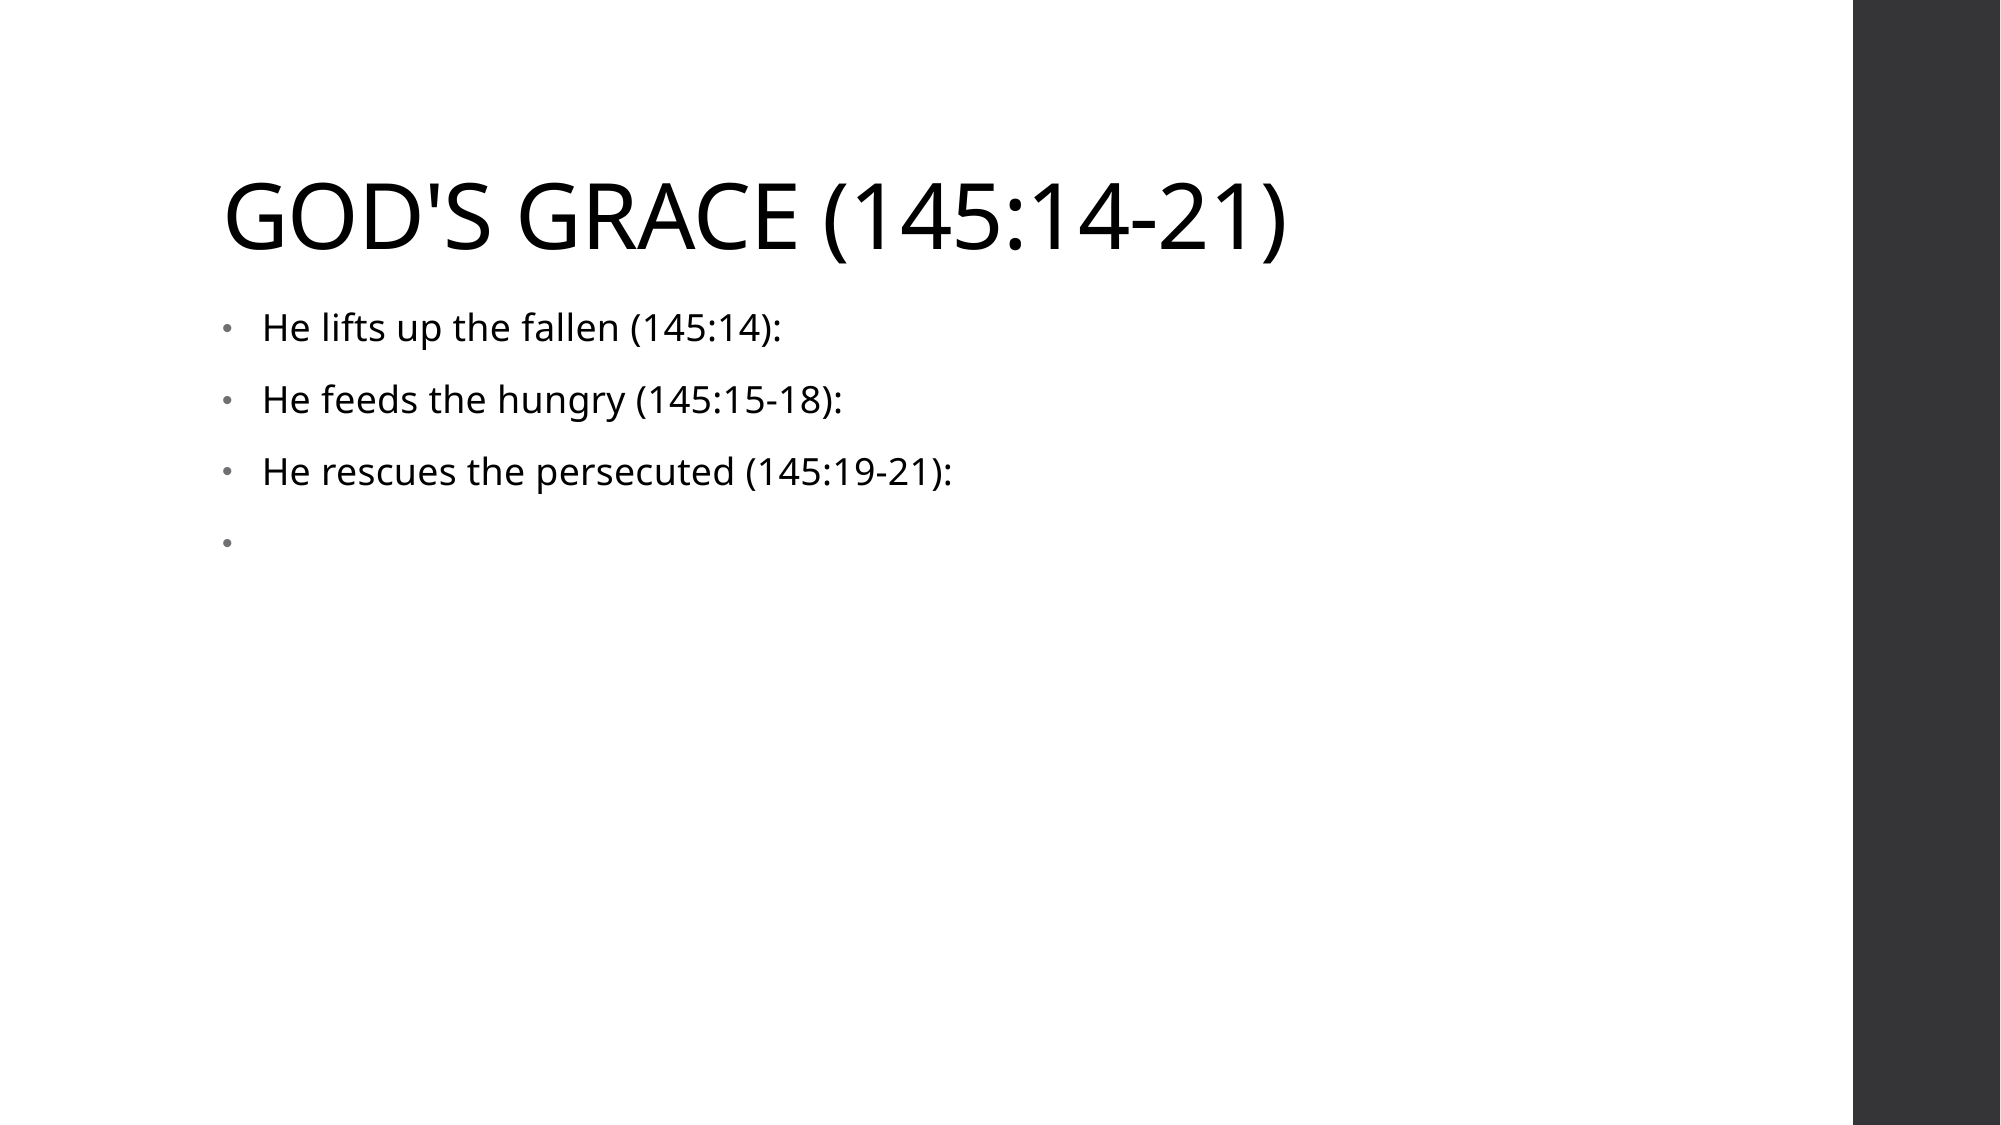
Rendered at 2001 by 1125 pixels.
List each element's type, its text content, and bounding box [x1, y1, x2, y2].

list He lifts up the fallen (145:14): He feeds the hungry (145:15-18): He rescues the persecuted (145:19-21): [206, 299, 1617, 1014]
title GOD'S GRACE (145:14-21) [206, 60, 1797, 278]
